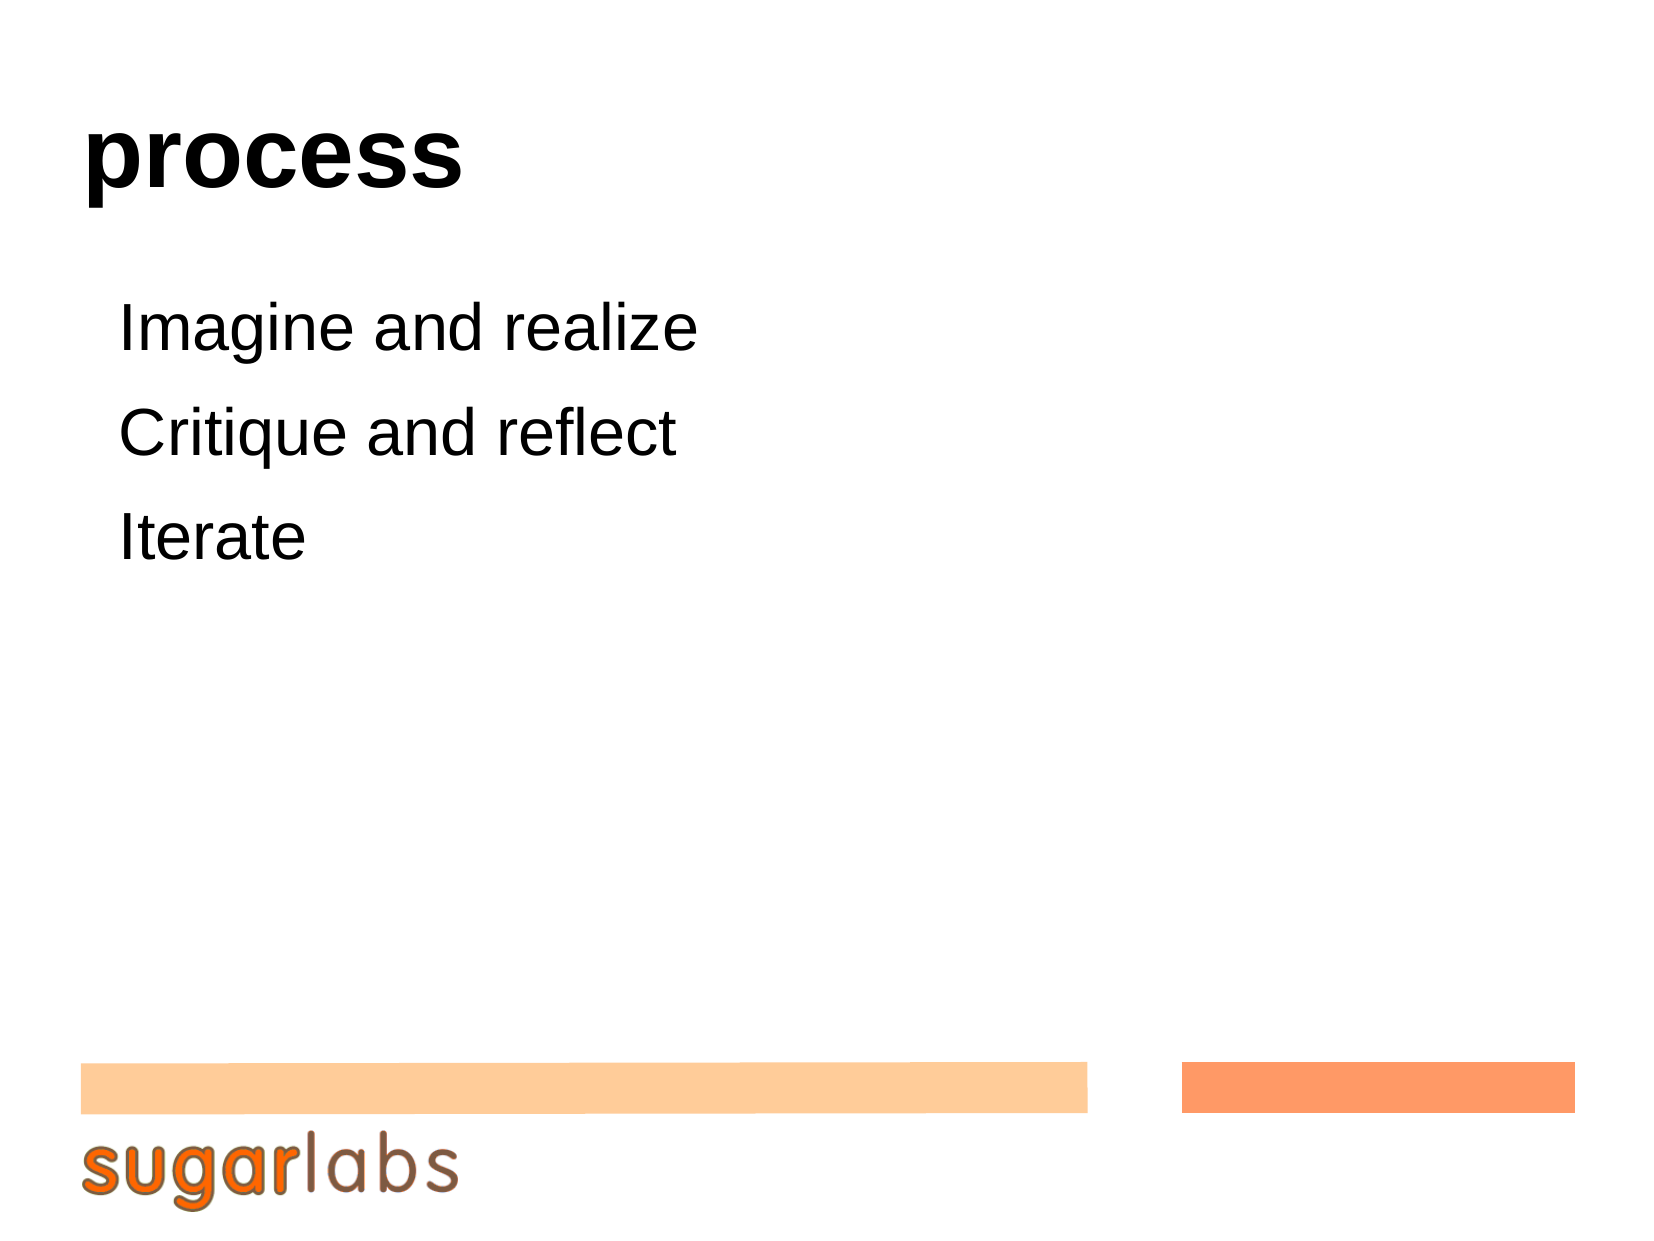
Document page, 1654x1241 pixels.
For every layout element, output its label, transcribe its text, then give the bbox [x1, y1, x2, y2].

picture [82, 1130, 458, 1212]
title process [82, 49, 1571, 257]
list Imagine and realize Critique and reflect Iterate [82, 290, 1571, 998]
